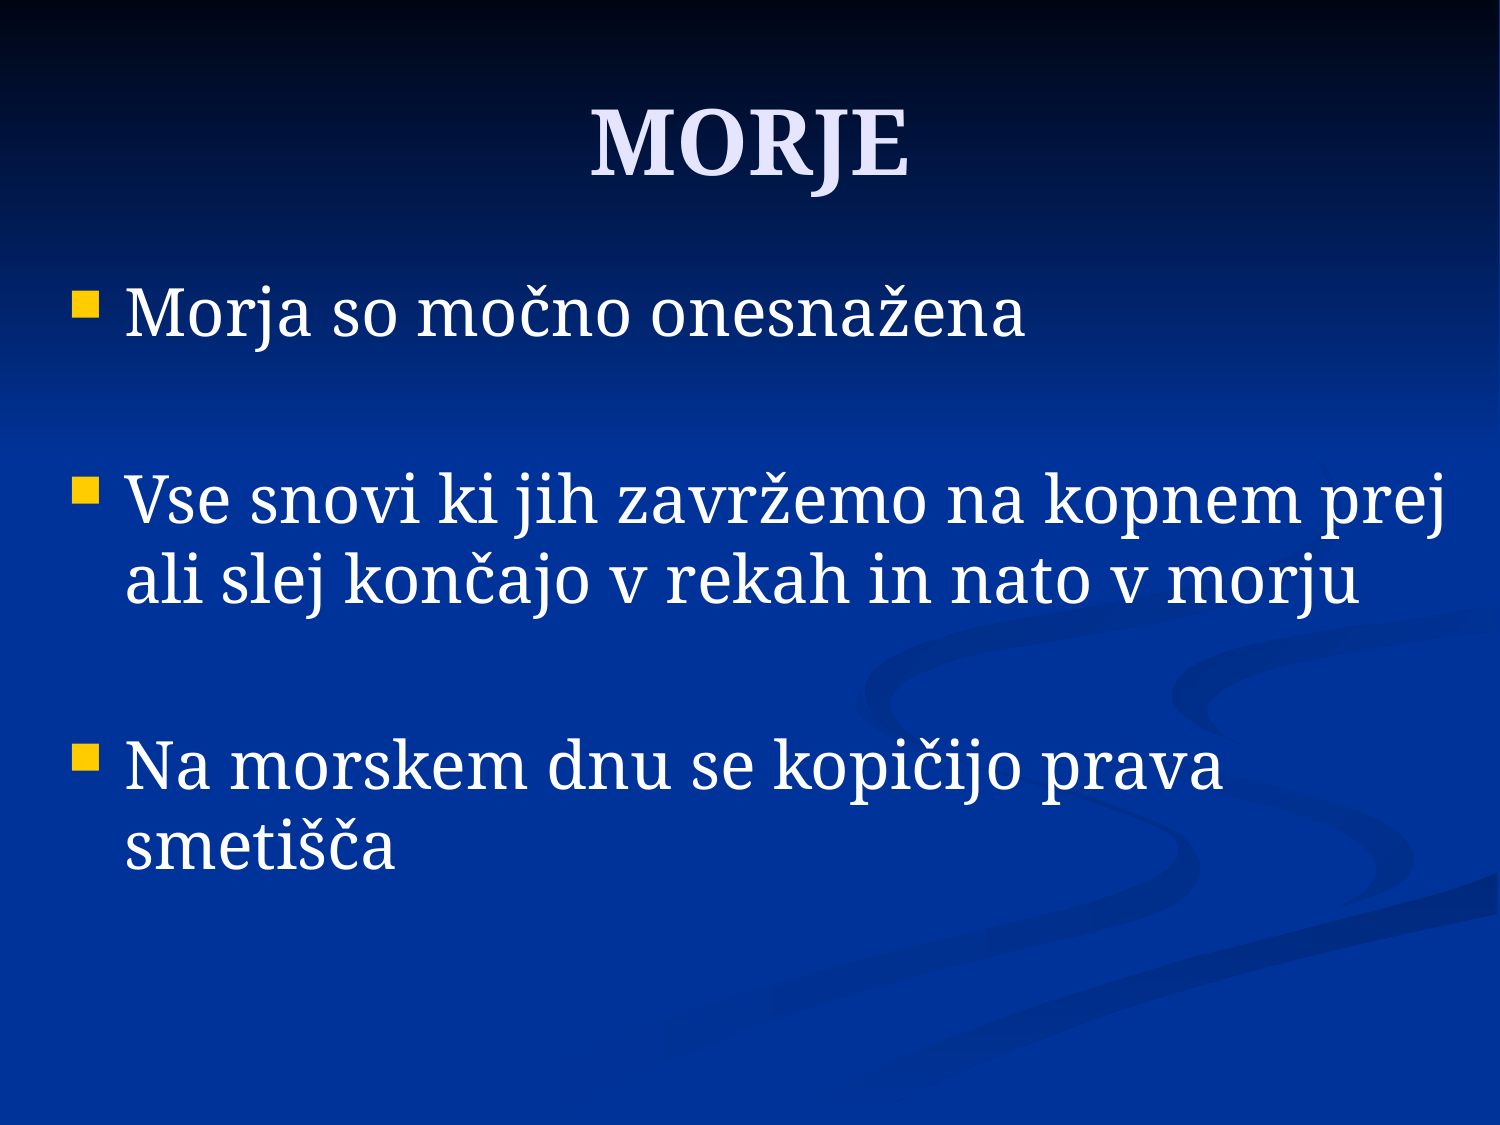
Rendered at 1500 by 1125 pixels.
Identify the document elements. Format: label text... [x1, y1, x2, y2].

title MORJE [75, 45, 1425, 233]
list Morja so močno onesnažena Vse snovi ki jih zavržemo na kopnem prej ali slej končajo v rekah in nato v morju Na morskem dnu se kopičijo prava smetišča [53, 262, 1471, 1005]
